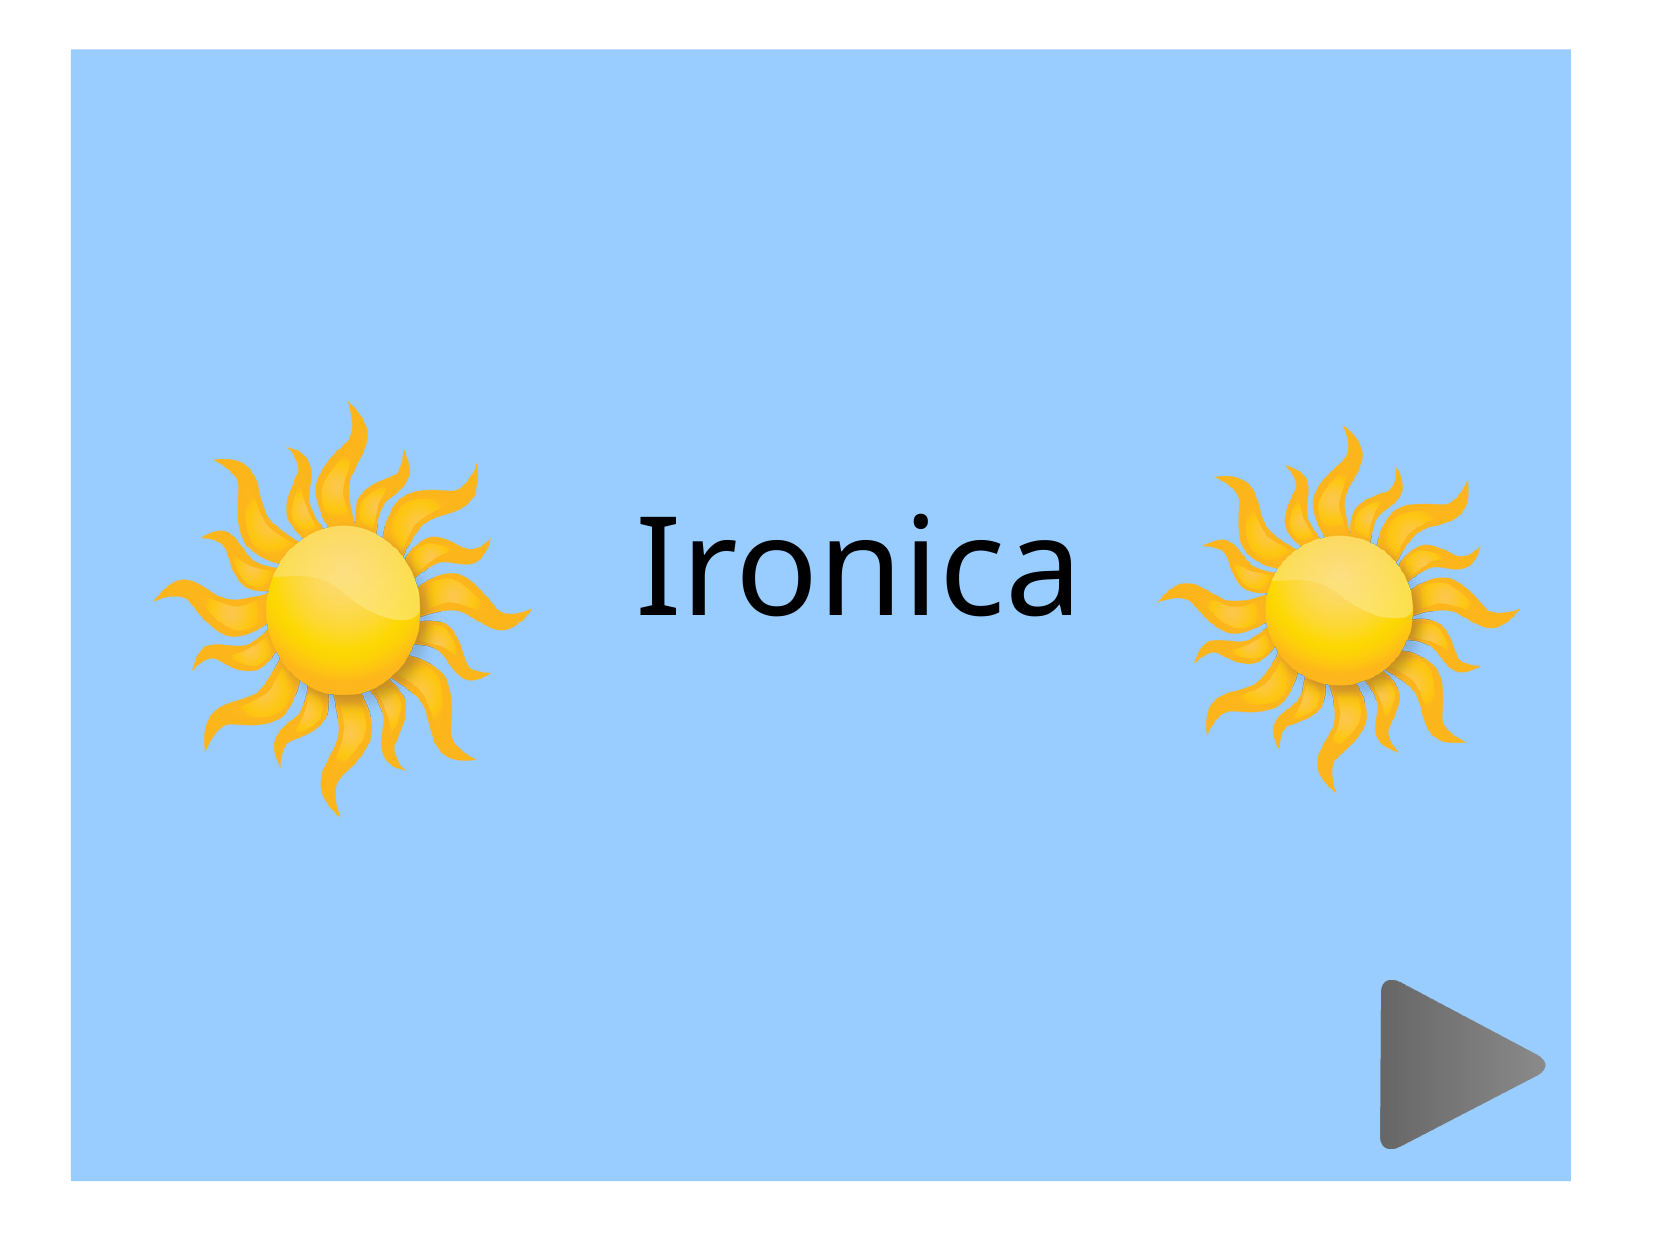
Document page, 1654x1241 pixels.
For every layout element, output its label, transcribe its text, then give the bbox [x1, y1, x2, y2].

title Ironica [70, 49, 1571, 1182]
picture [1370, 971, 1556, 1158]
picture [153, 401, 532, 817]
picture [1157, 425, 1520, 793]
